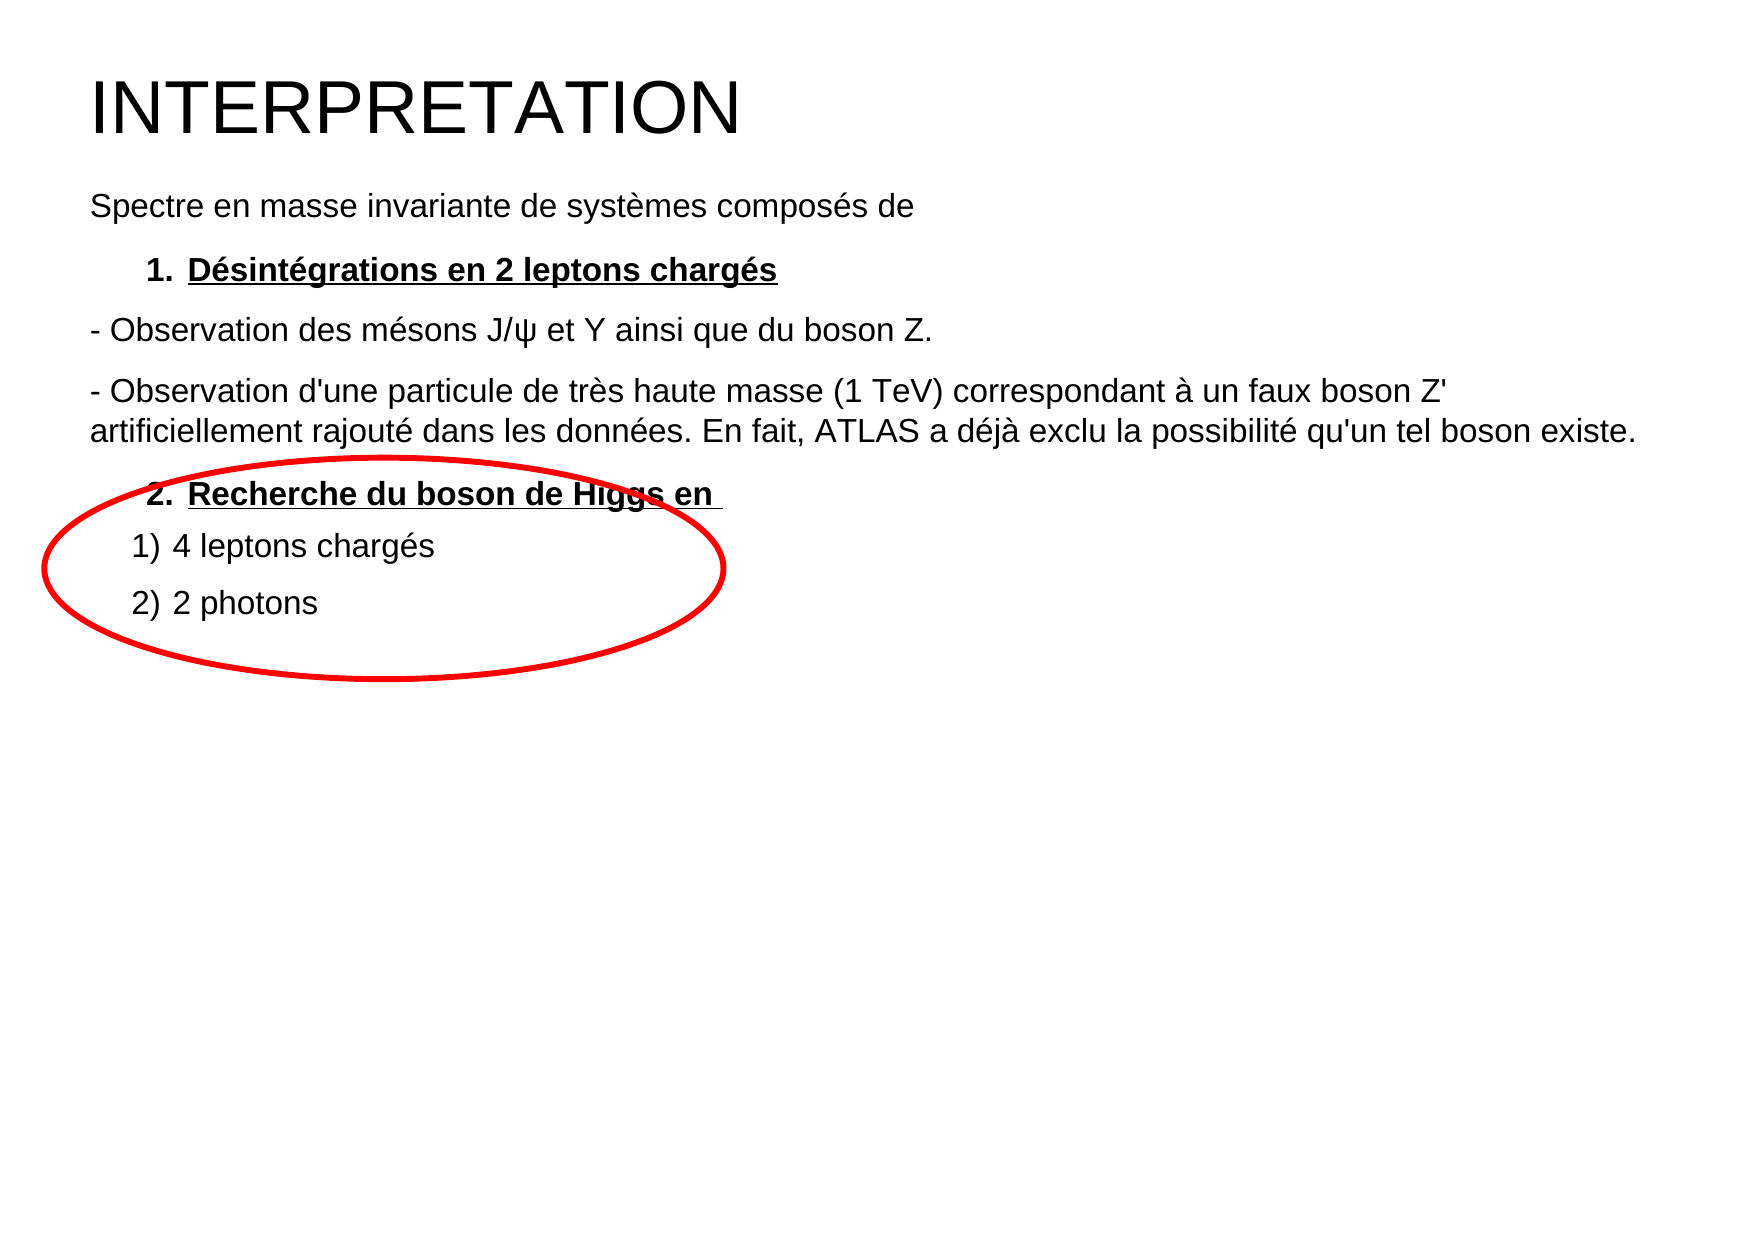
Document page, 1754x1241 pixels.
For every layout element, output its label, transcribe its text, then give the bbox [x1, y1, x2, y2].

title INTERPRETATION [75, 50, 1686, 157]
list Spectre en masse invariante de systèmes composés de Désintégrations en 2 leptons chargés - Observation des mésons J/ψ et Υ ainsi que du boson Z. - Observation d'une particule de très haute masse (1 TeV) correspondant à un faux boson Z' artificiellement rajouté dans les données. En fait, ATLAS a déjà exclu la possibilité qu'un tel boson existe. Recherche du boson de Higgs en 4 leptons chargés 2 photons [75, 176, 1686, 918]
list Spectre en masse invariante de systèmes composés de Désintégrations en 2 leptons chargés - Observation des mésons J/ψ et Υ ainsi que du boson Z. - Observation d'une particule de très haute masse (1 TeV) correspondant à un faux boson Z' artificiellement rajouté dans les données. En fait, ATLAS a déjà exclu la possibilité qu'un tel boson existe. Recherche du boson de Higgs en 4 leptons chargés 2 photons [75, 461, 720, 676]
